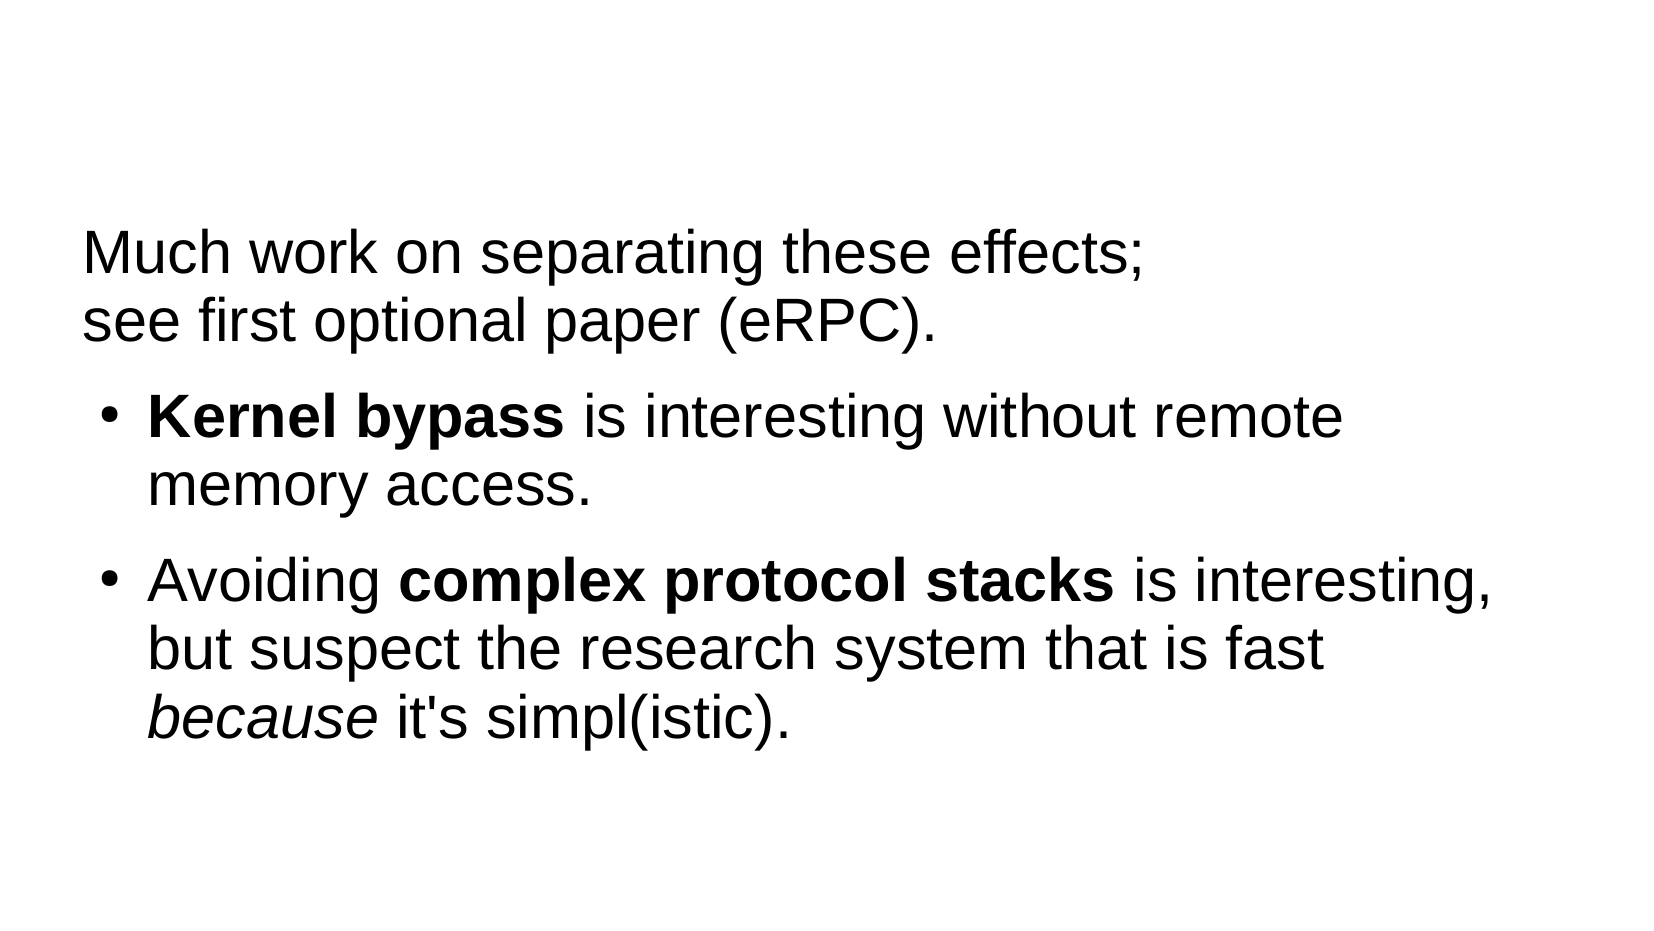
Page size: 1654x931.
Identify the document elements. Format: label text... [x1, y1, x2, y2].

list Much work on separating these effects; see first optional paper (eRPC). Kernel bypass is interesting without remote memory access. Avoiding complex protocol stacks is interesting, but suspect the research system that is fast because it's simpl(istic). [82, 217, 1571, 758]
